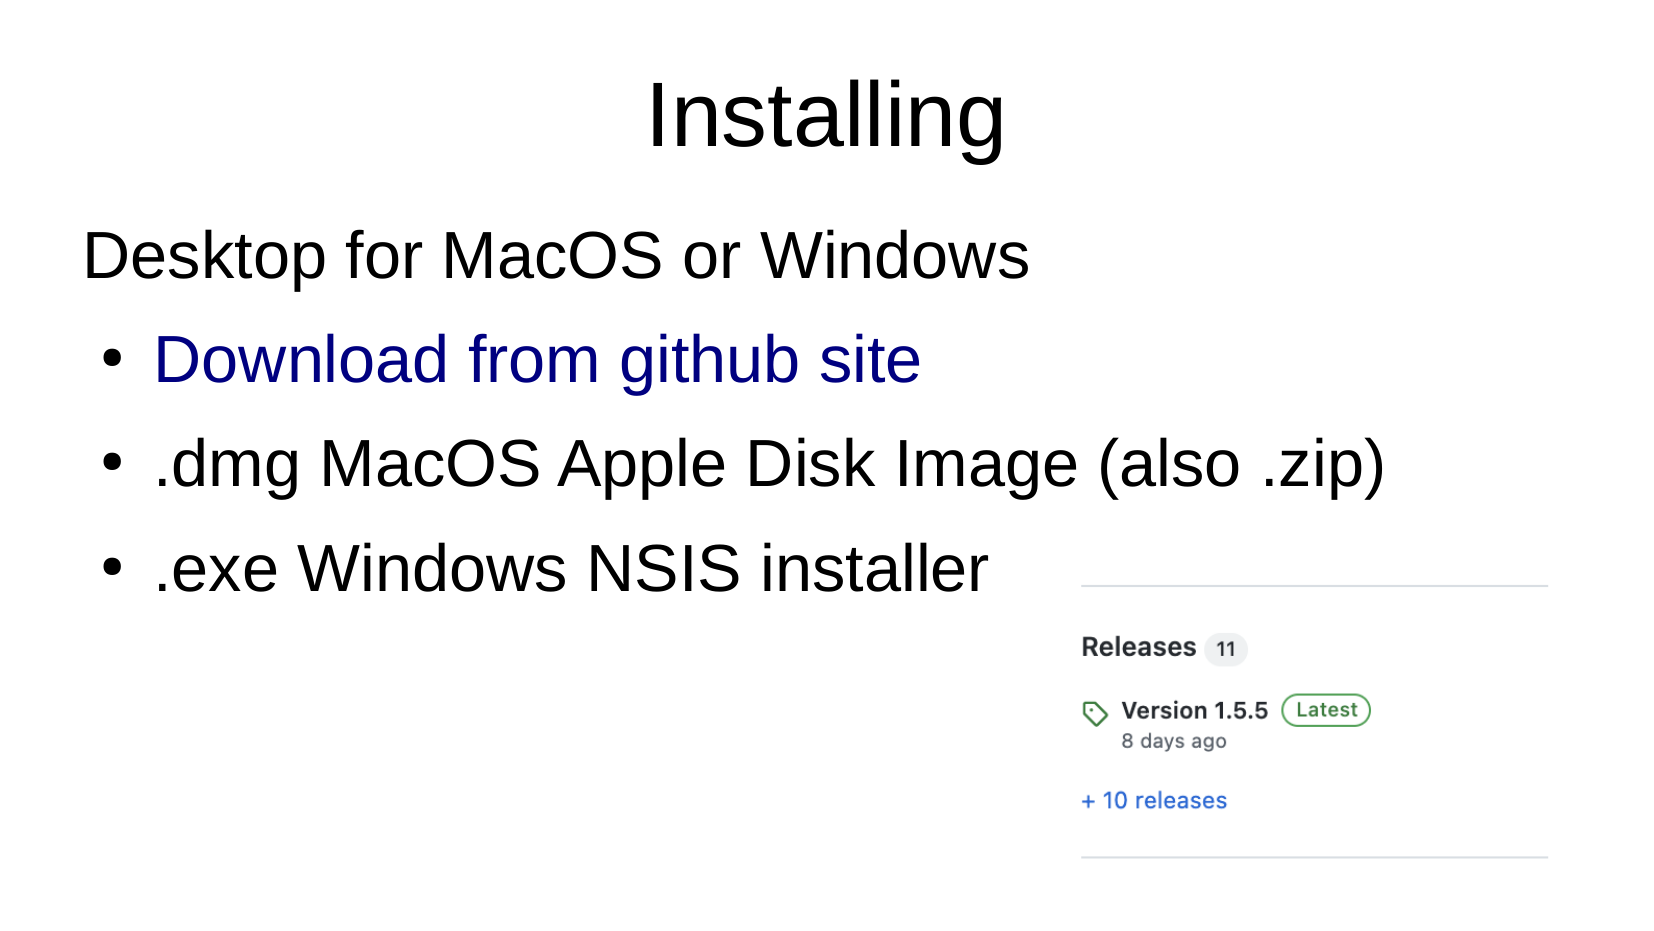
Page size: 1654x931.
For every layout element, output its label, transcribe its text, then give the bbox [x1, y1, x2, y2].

title Installing [82, 37, 1571, 193]
list Desktop for MacOS or Windows Download from github site .dmg MacOS Apple Disk Image (also .zip) .exe Windows NSIS installer [82, 217, 1571, 758]
picture [1050, 562, 1617, 894]
